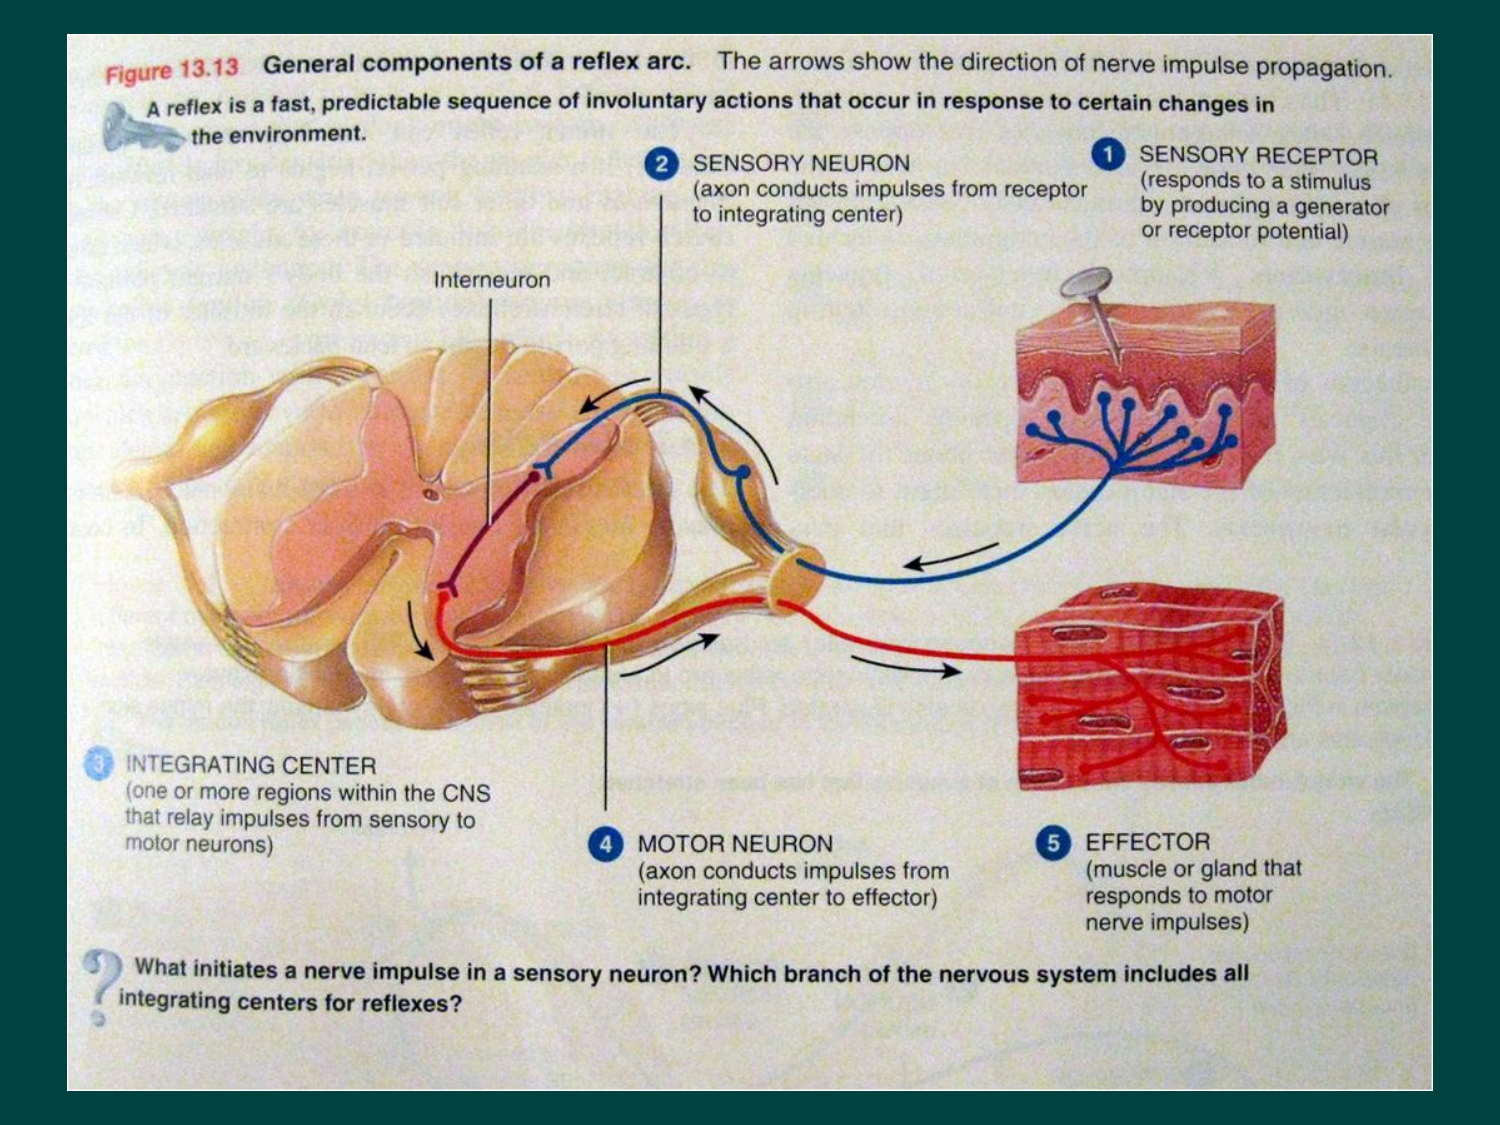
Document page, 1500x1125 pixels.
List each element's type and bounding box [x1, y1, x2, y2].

picture [67, 34, 1433, 1091]
